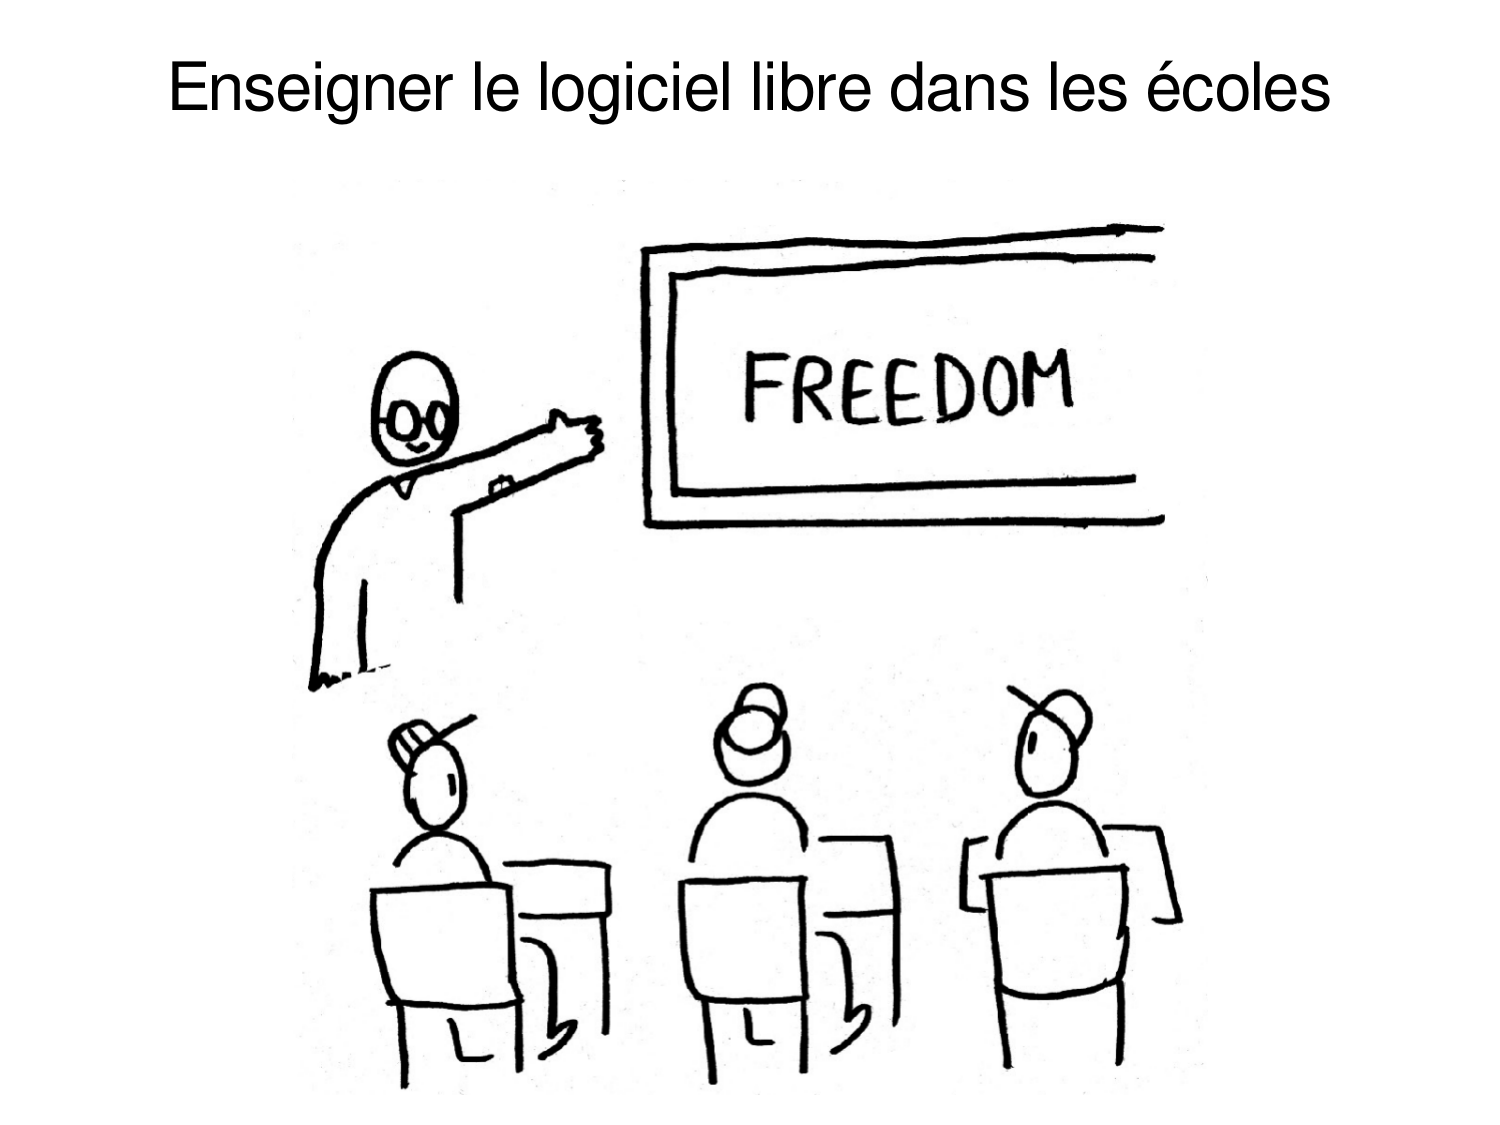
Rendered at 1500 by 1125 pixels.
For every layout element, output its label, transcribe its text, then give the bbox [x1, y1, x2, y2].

picture [292, 179, 1208, 1096]
text_box Enseigner le logiciel libre dans les écoles [24, 42, 1476, 131]
